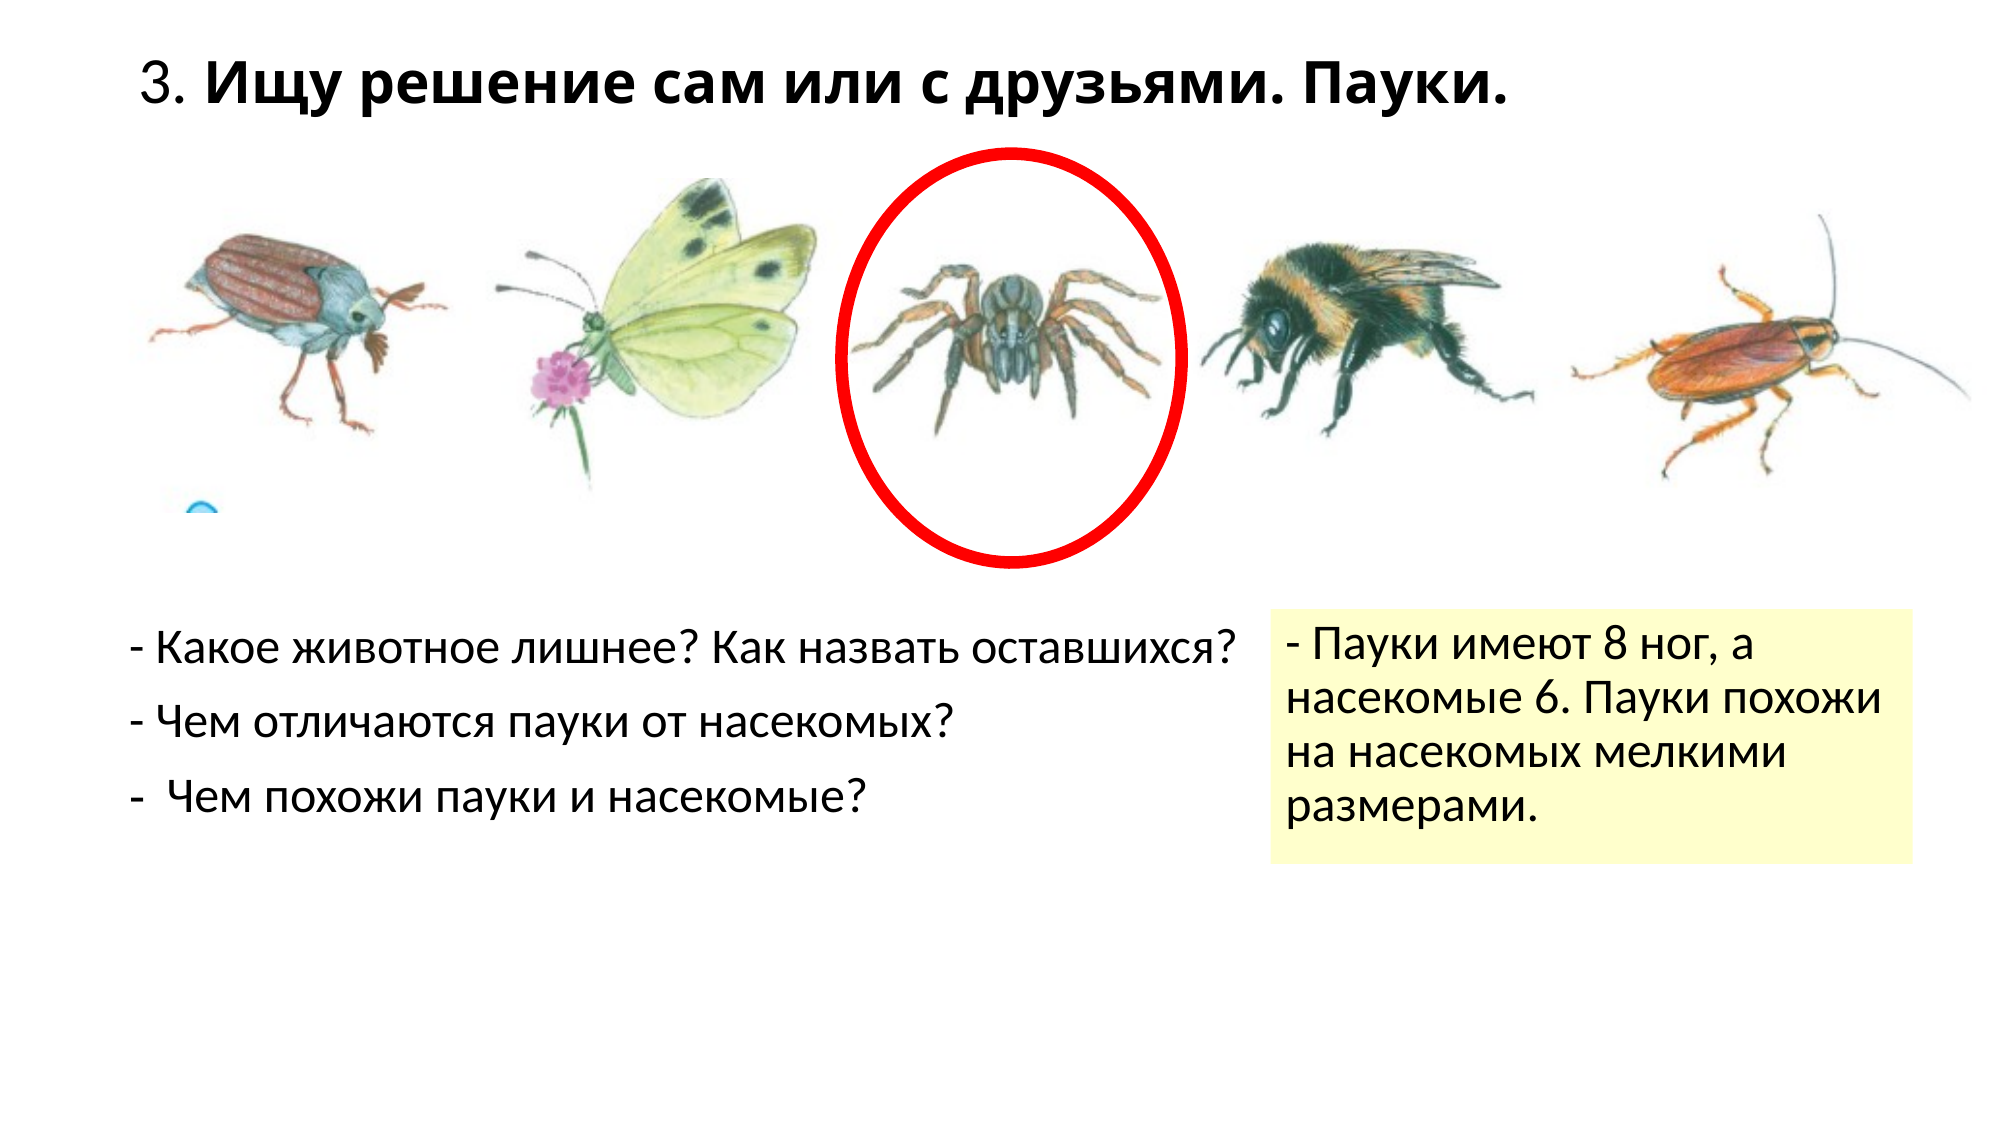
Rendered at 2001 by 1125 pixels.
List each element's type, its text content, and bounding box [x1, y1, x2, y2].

picture [1105, 178, 2000, 513]
picture [848, 178, 1175, 513]
text_box - Пауки имеют 8 ног, а насекомые 6. Пауки похожи на насекомых мелкими размерами. [1270, 609, 1913, 864]
picture [100, 178, 918, 513]
list - Какое животное лишнее? Как назвать оставшихся? - Чем отличаются пауки от насекомых? Чем похожи пауки и насекомые? [114, 612, 1288, 868]
title 3. Ищу решение сам или с друзьями. Пауки. [123, 38, 1849, 125]
